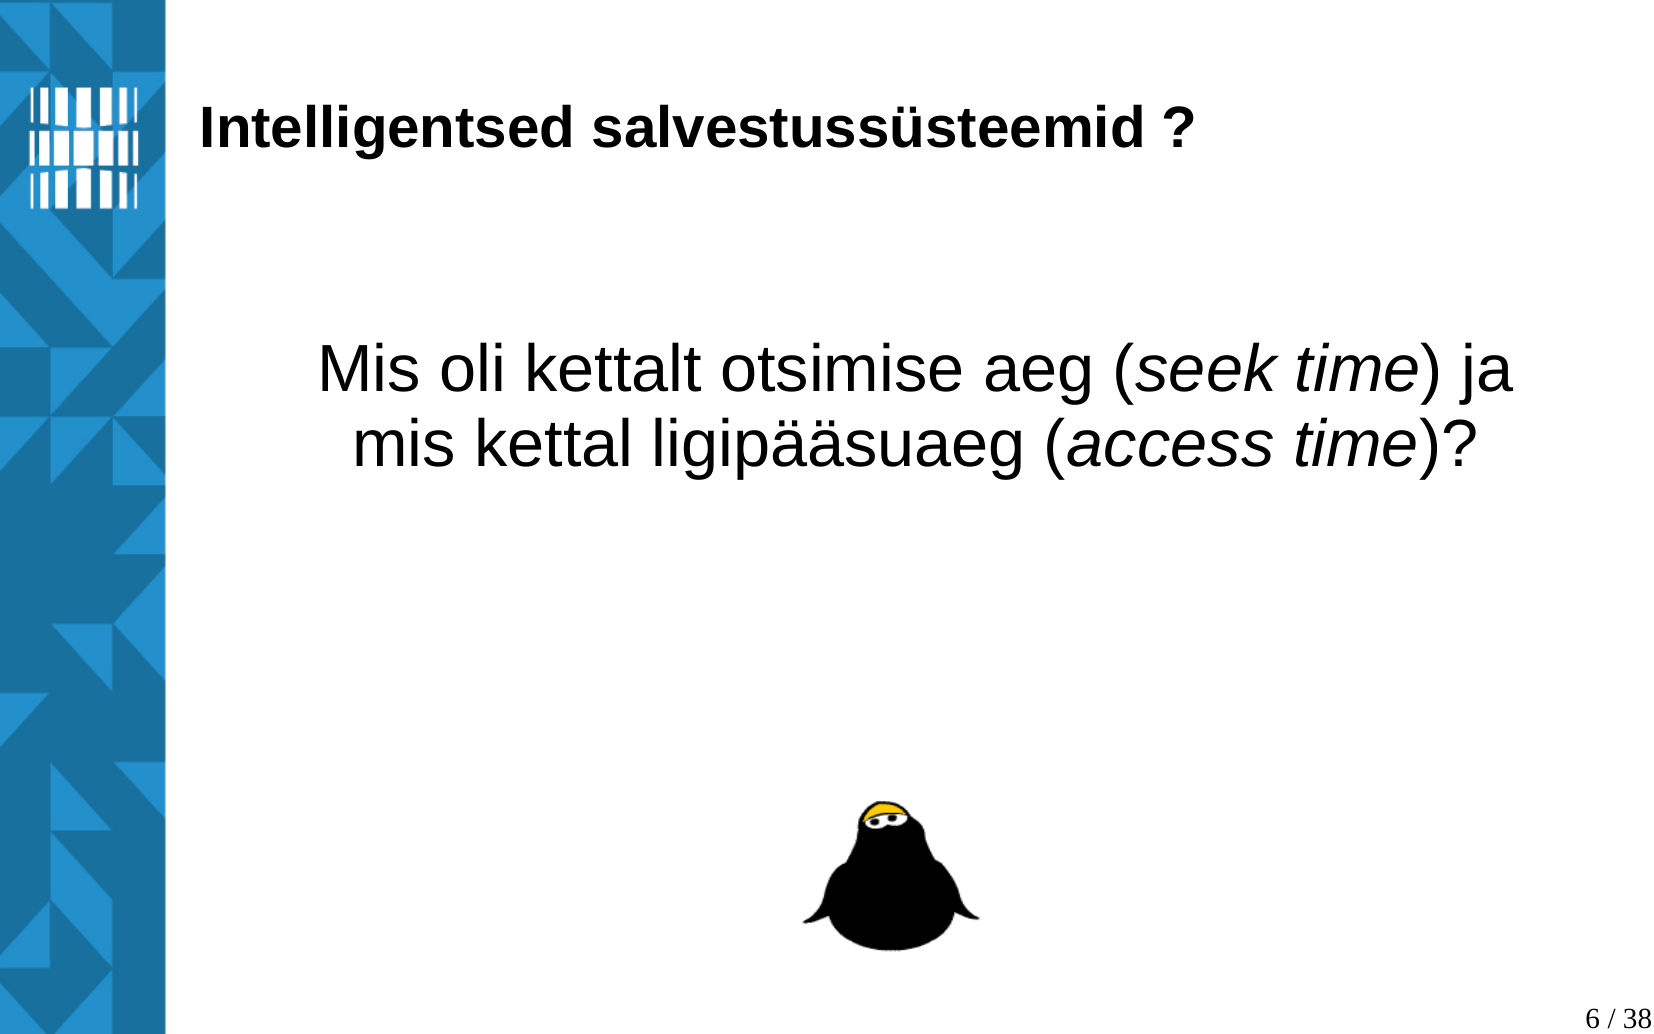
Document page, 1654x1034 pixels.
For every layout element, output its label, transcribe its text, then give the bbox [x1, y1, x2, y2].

title Intelligentsed salvestussüsteemid ? [199, 41, 1553, 200]
picture [777, 766, 1006, 975]
subtitle Mis oli kettalt otsimise aeg (seek time) ja mis kettal ligipääsuaeg (access time)? [188, 200, 1607, 612]
